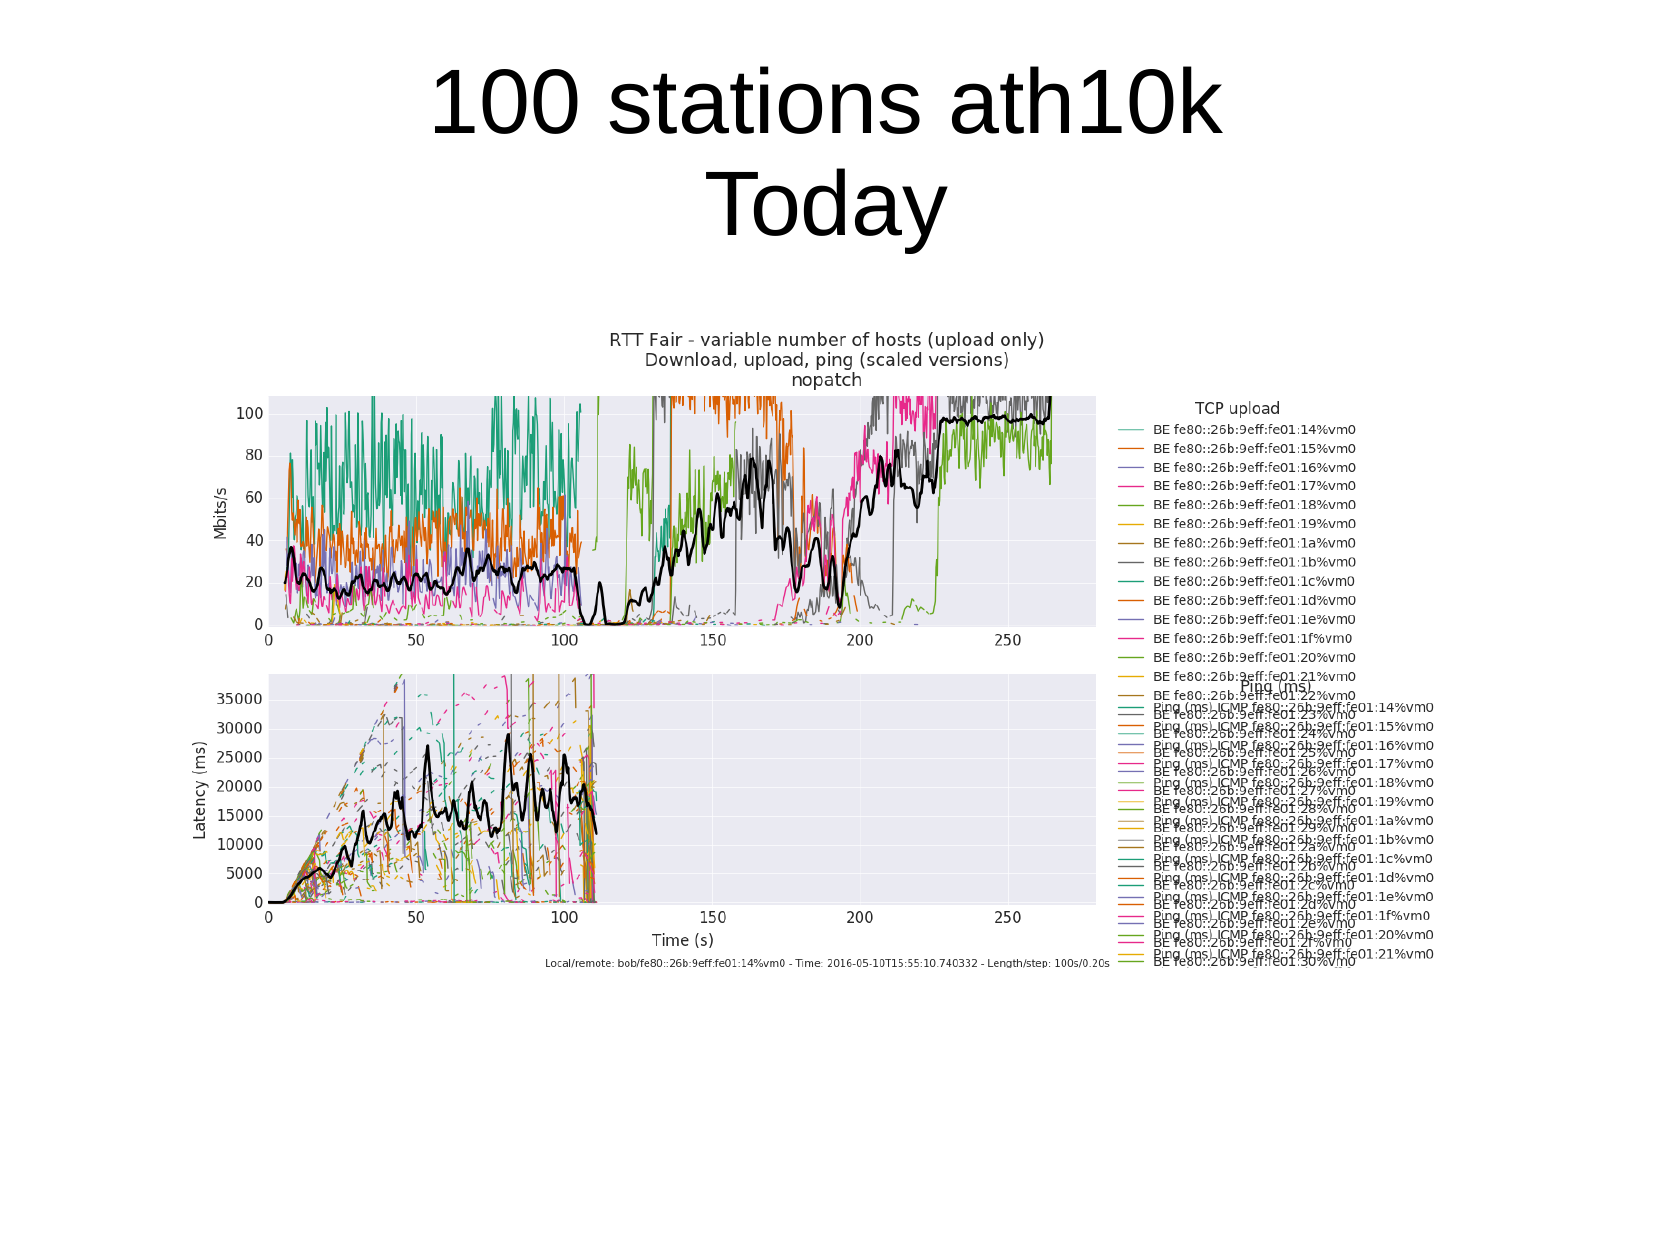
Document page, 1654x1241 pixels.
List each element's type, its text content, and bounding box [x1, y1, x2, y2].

picture [82, 332, 1571, 968]
title 100 stations ath10k Today [82, 49, 1571, 257]
